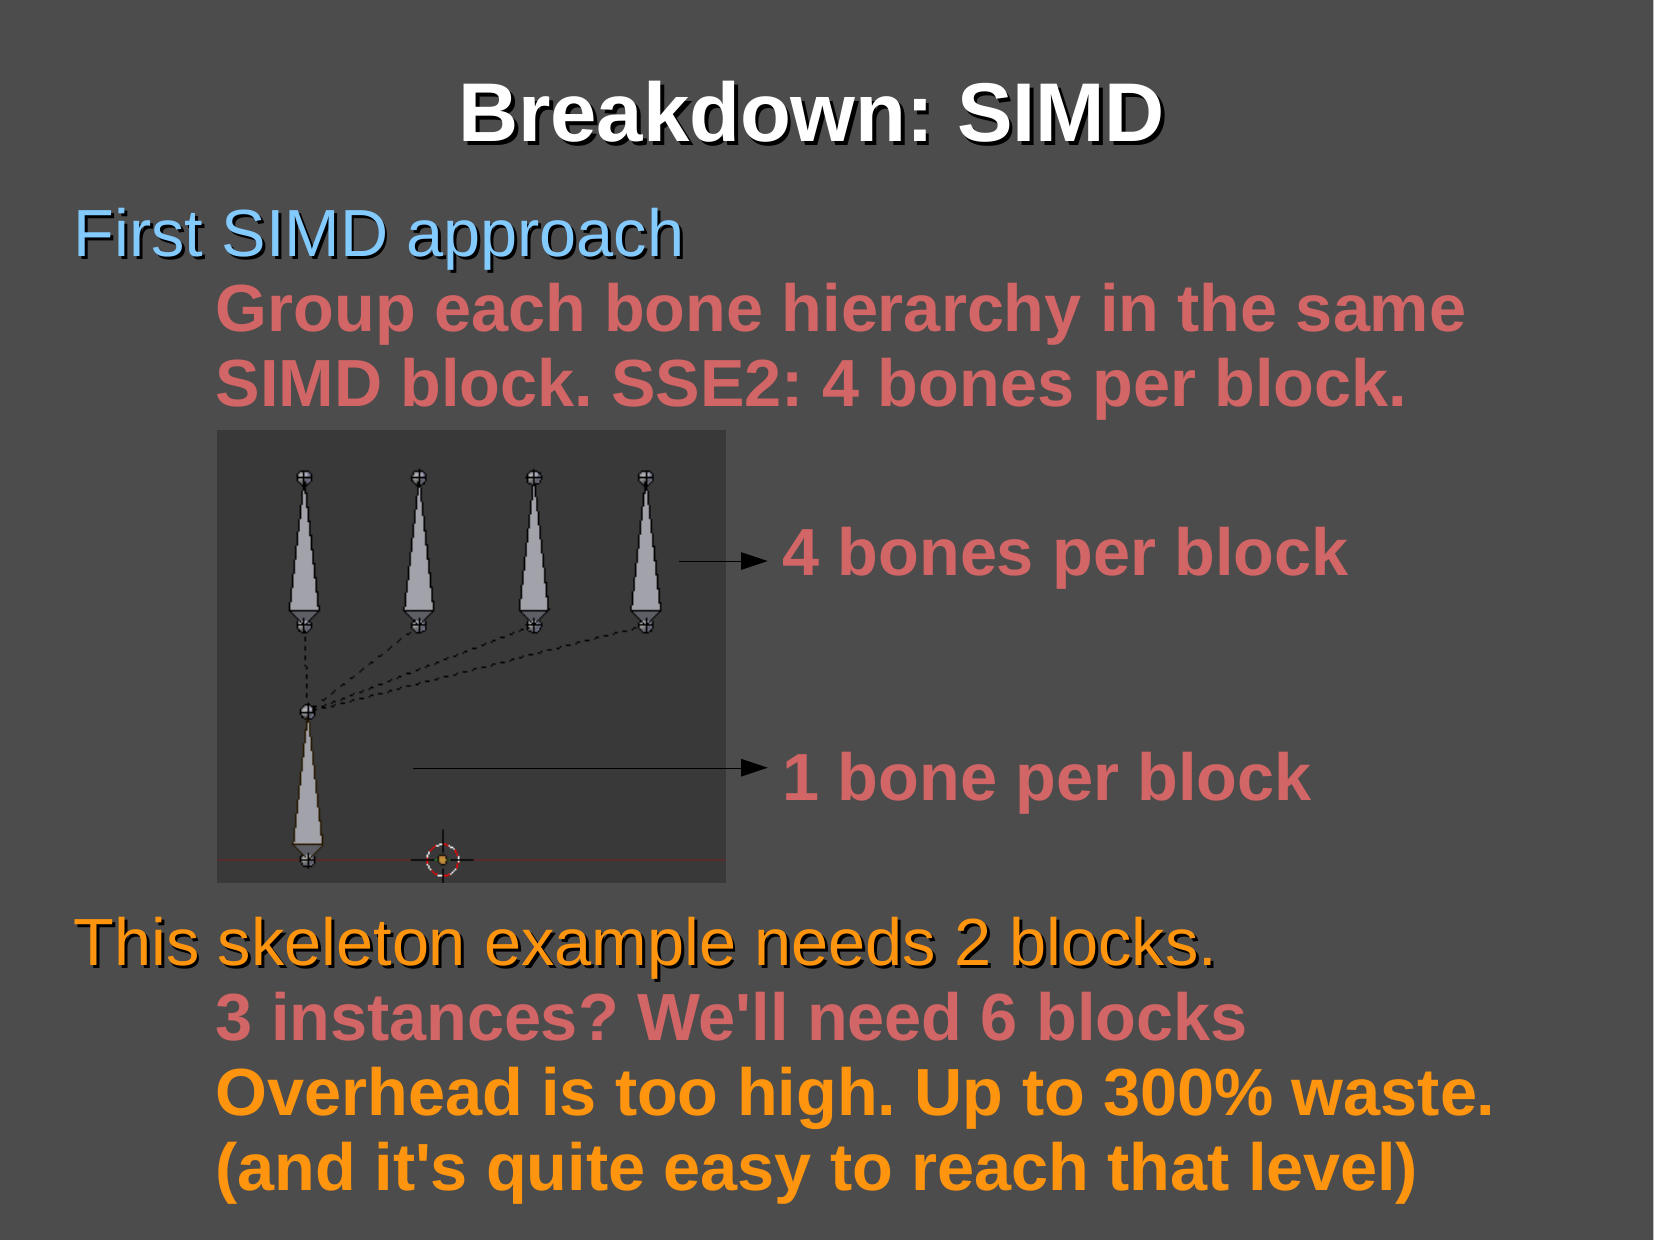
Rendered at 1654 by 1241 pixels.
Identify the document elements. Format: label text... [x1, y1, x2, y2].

text_box Breakdown: SIMD [88, 59, 1536, 168]
text_box This skeleton example needs 2 blocks. 3 instances? We'll need 6 blocks Overhead is too high. Up to 300% waste. (and it's quite easy to reach that level) [59, 897, 1565, 1212]
text_box 4 bones per block 1 bone per block [767, 507, 1388, 822]
text_box First SIMD approach Group each bone hierarchy in the same SIMD block. SSE2: 4 bones per block. [59, 189, 1565, 429]
picture [217, 430, 726, 883]
